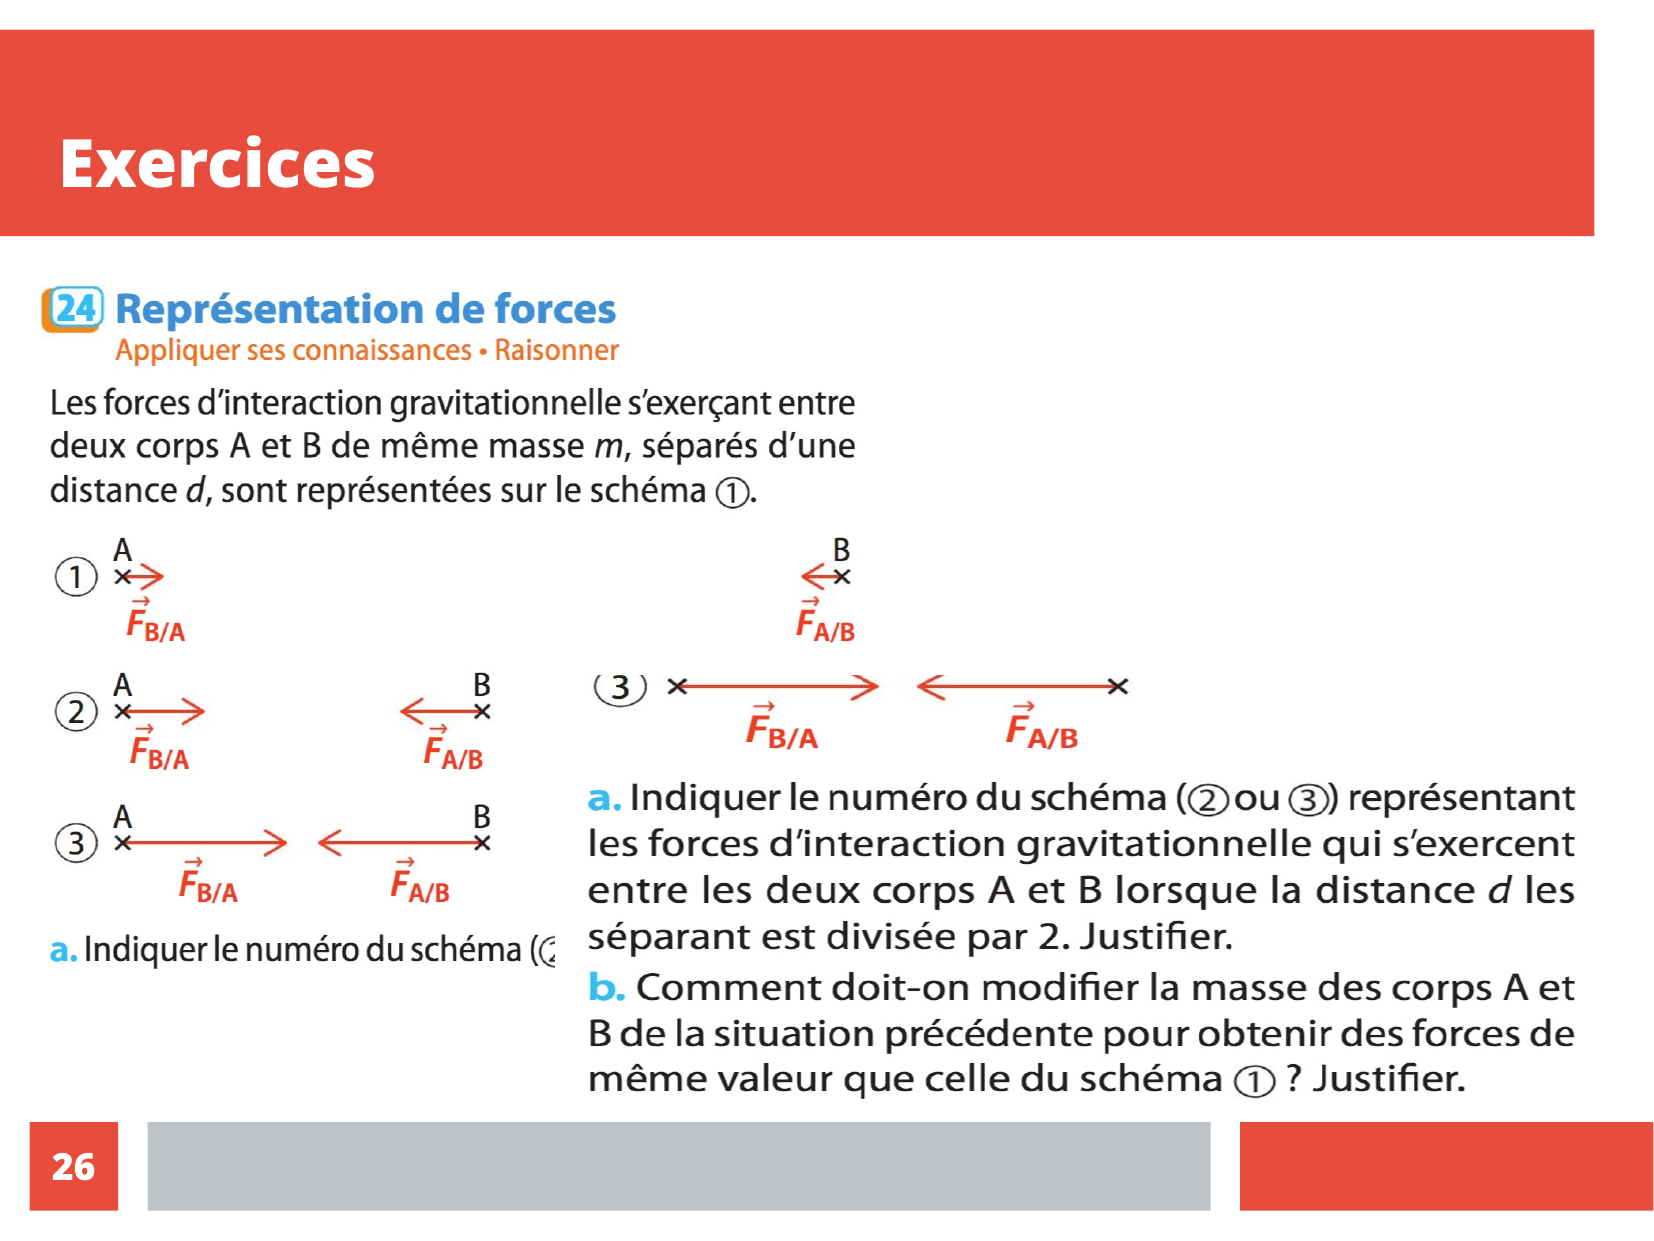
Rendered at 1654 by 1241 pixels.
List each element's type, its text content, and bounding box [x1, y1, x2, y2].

picture [23, 275, 1630, 1111]
title Exercices [59, 59, 1595, 207]
